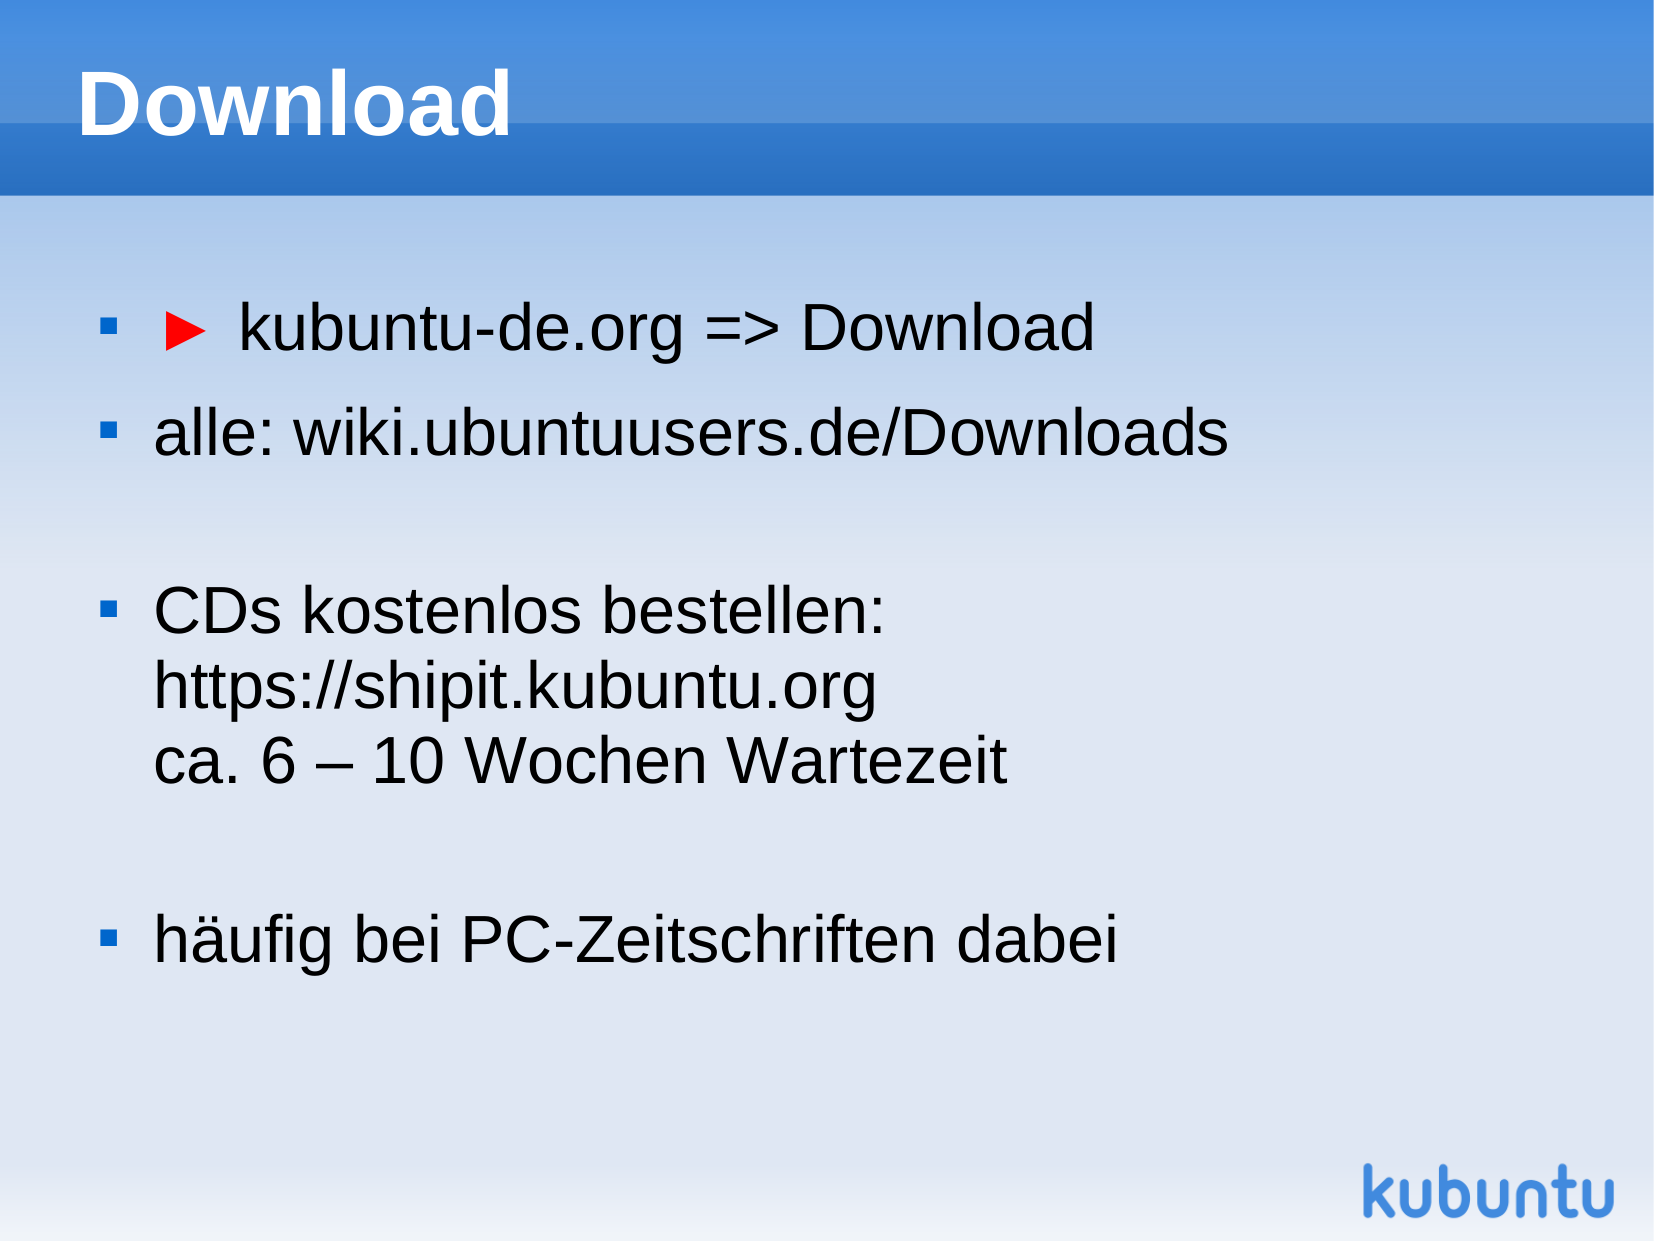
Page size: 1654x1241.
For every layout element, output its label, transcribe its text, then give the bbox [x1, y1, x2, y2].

title Download [76, 0, 1565, 208]
list ► kubuntu-de.org => Download alle: wiki.ubuntuusers.de/Downloads CDs kostenlos bestellen: https://shipit.kubuntu.org ca. 6 – 10 Wochen Wartezeit häufig bei PC-Zeitschriften dabei [82, 290, 1571, 1094]
picture [0, 0, 1654, 1241]
